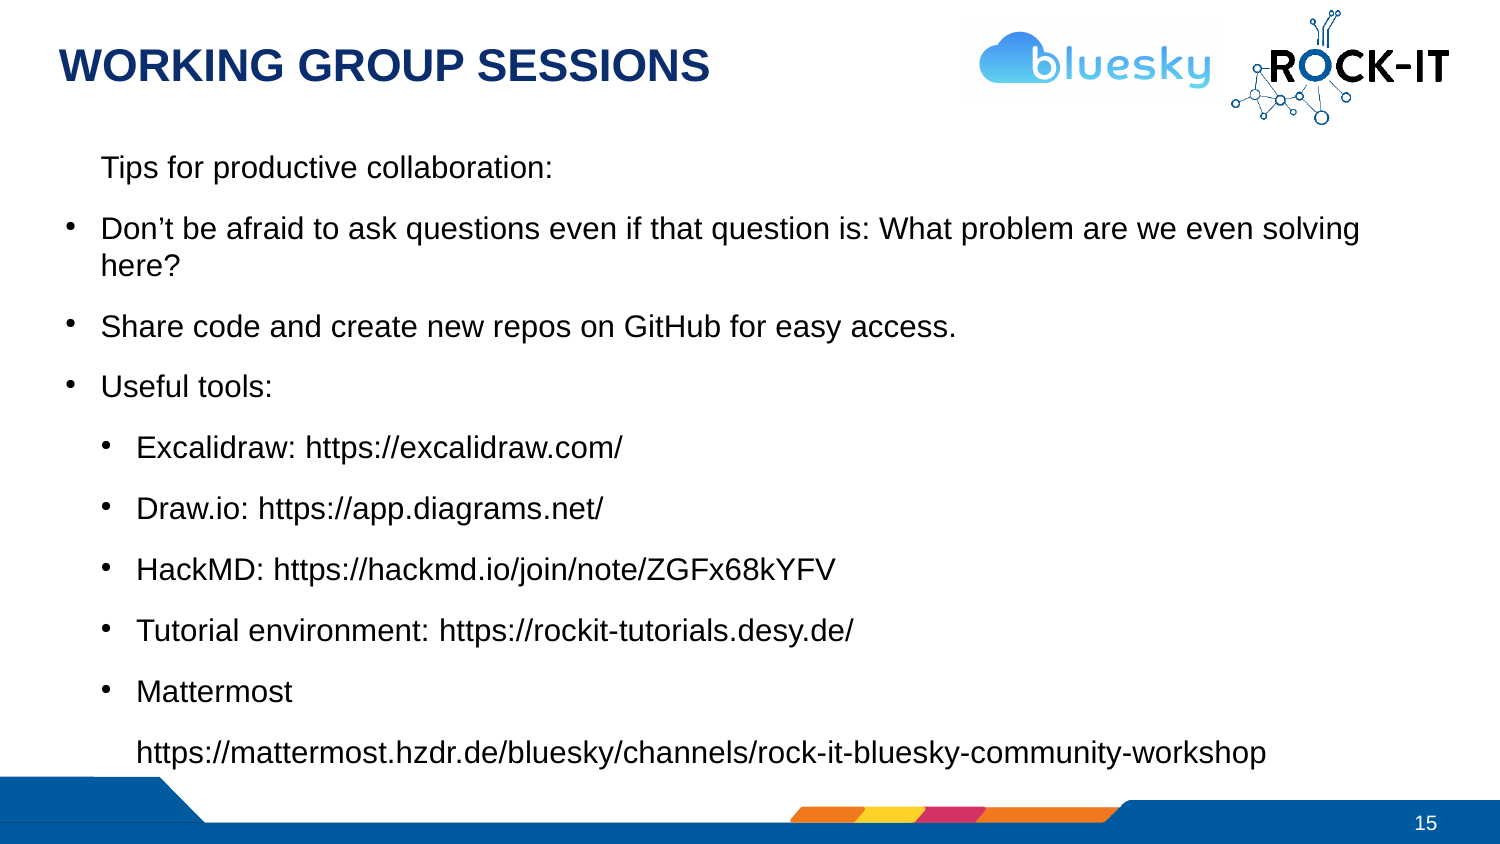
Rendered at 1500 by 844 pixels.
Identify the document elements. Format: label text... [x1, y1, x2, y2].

picture [0, 800, 1500, 844]
title Working group sessions [59, 36, 945, 97]
list Tips for productive collaboration: Don’t be afraid to ask questions even if that question is: What problem are we even solving here? Share code and create new repos on GitHub for easy access. Useful tools: Excalidraw: https://excalidraw.com/ Draw.io: https://app.diagrams.net/ HackMD: https://hackmd.io/join/note/ZGFx68kYFV Tutorial environment: https://rockit-tutorials.desy.de/ Mattermost https://mattermost.hzdr.de/bluesky/channels/rock-it-bluesky-community-workshop [65, 147, 1418, 650]
picture [1231, 10, 1449, 125]
picture [966, 19, 1223, 101]
